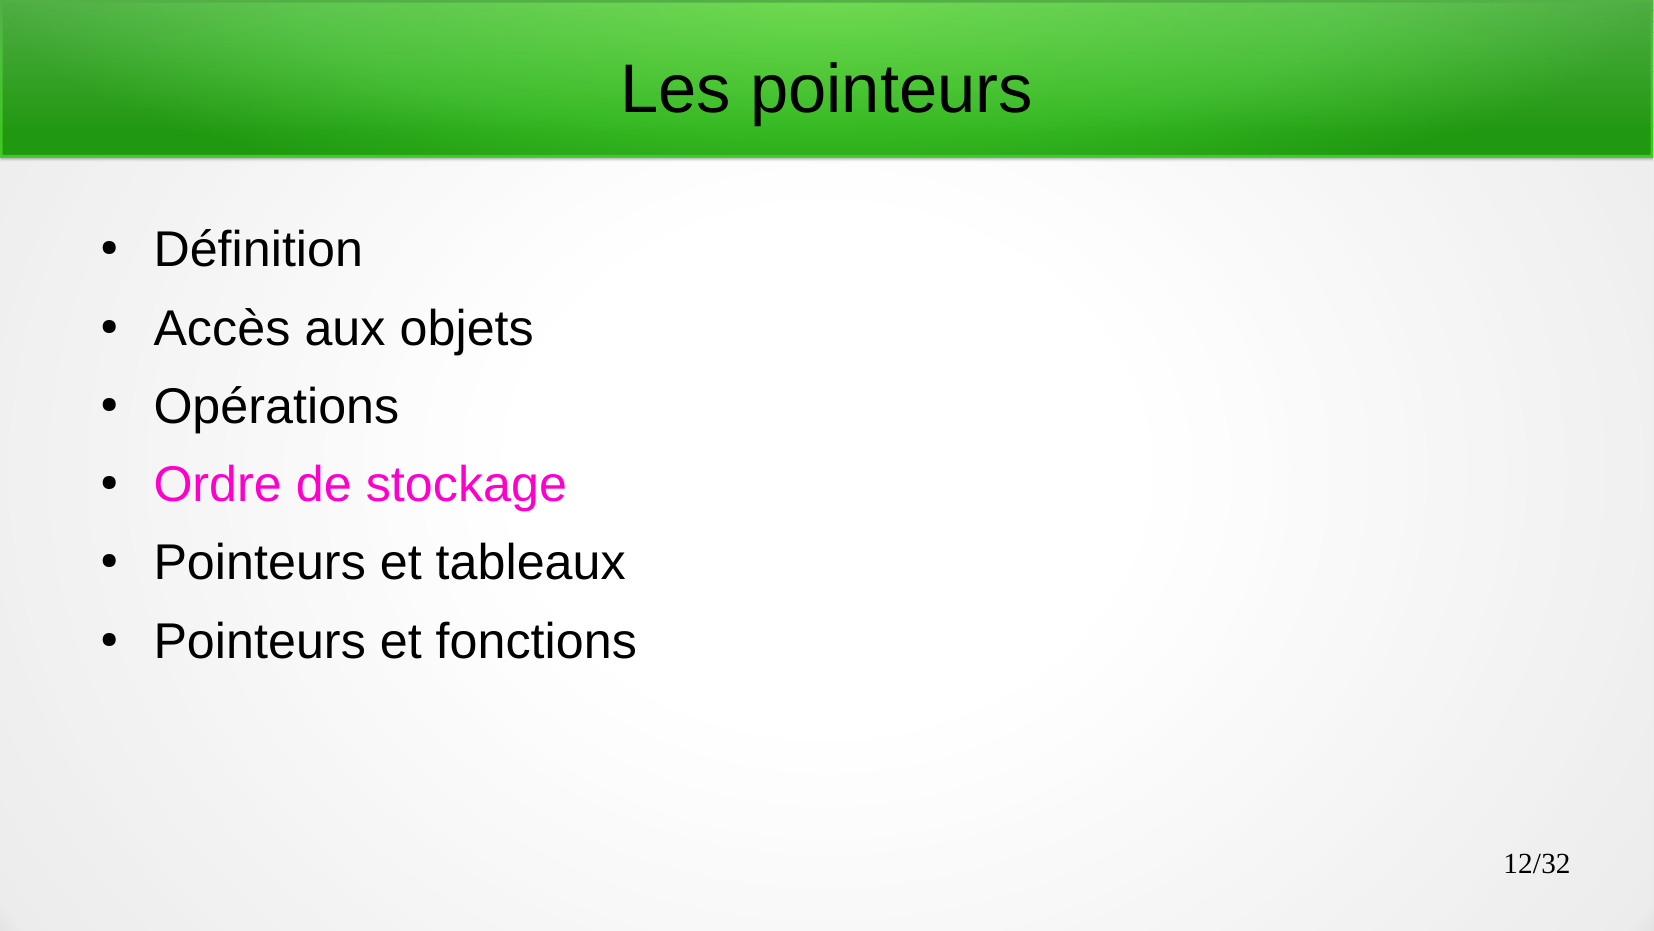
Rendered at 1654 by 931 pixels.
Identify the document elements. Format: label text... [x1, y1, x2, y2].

list Définition Accès aux objets Opérations Ordre de stockage Pointeurs et tableaux Pointeurs et fonctions [82, 221, 1571, 761]
title Les pointeurs [82, 35, 1571, 142]
